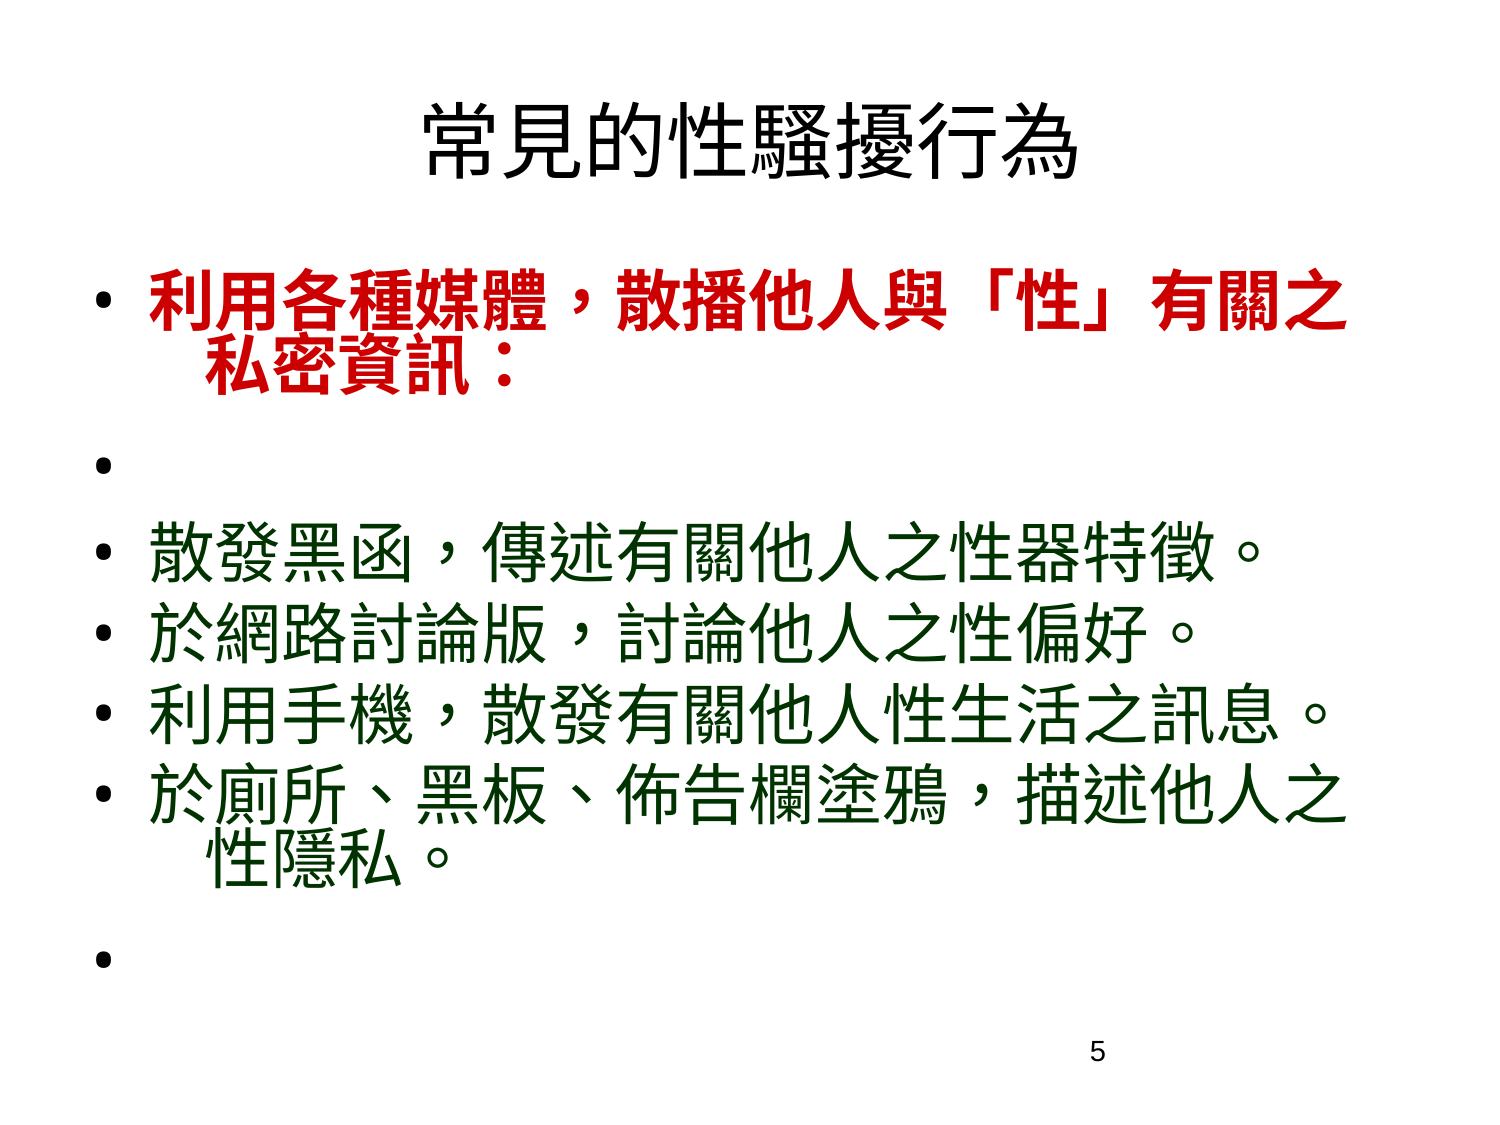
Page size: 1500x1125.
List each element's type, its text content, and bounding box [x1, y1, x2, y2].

title 常見的性騷擾行為 [75, 45, 1426, 233]
list 利用各種媒體，散播他人與「性」有關之私密資訊： 散發黑函，傳述有關他人之性器特徵。 於網路討論版，討論他人之性偏好。 利用手機，散發有關他人性生活之訊息。 於廁所、黑板、佈告欄塗鴉，描述他人之性隱私。 [76, 267, 1427, 1010]
text_box [1074, 1024, 1426, 1103]
